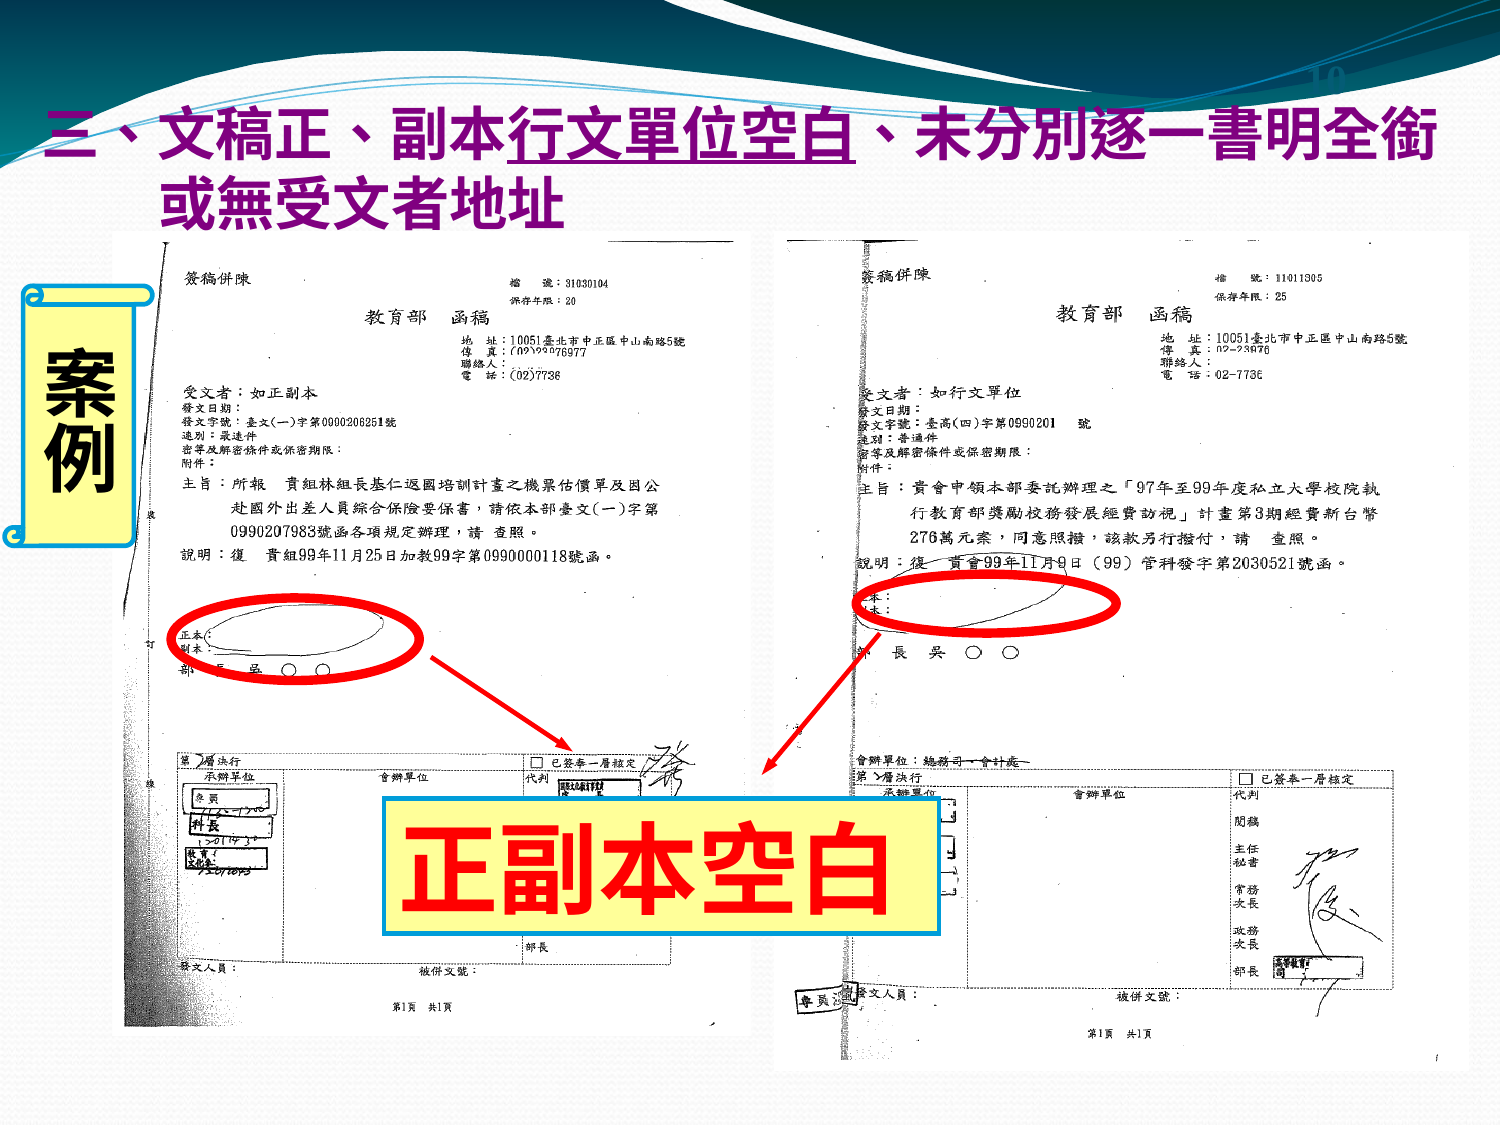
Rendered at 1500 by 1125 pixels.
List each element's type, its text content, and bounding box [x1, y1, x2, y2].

text_box 案例 [4, 285, 153, 546]
text_box 正副本空白 [384, 799, 939, 934]
chart [112, 231, 751, 1036]
text_box 三、文稿正、副本行文單位空白、未分別逐一書明全銜 或無受文者地址 [41, 90, 1459, 220]
text_box [1305, 42, 1431, 90]
text_box [171, 597, 420, 681]
chart [773, 231, 1469, 1071]
text_box [856, 574, 1117, 634]
